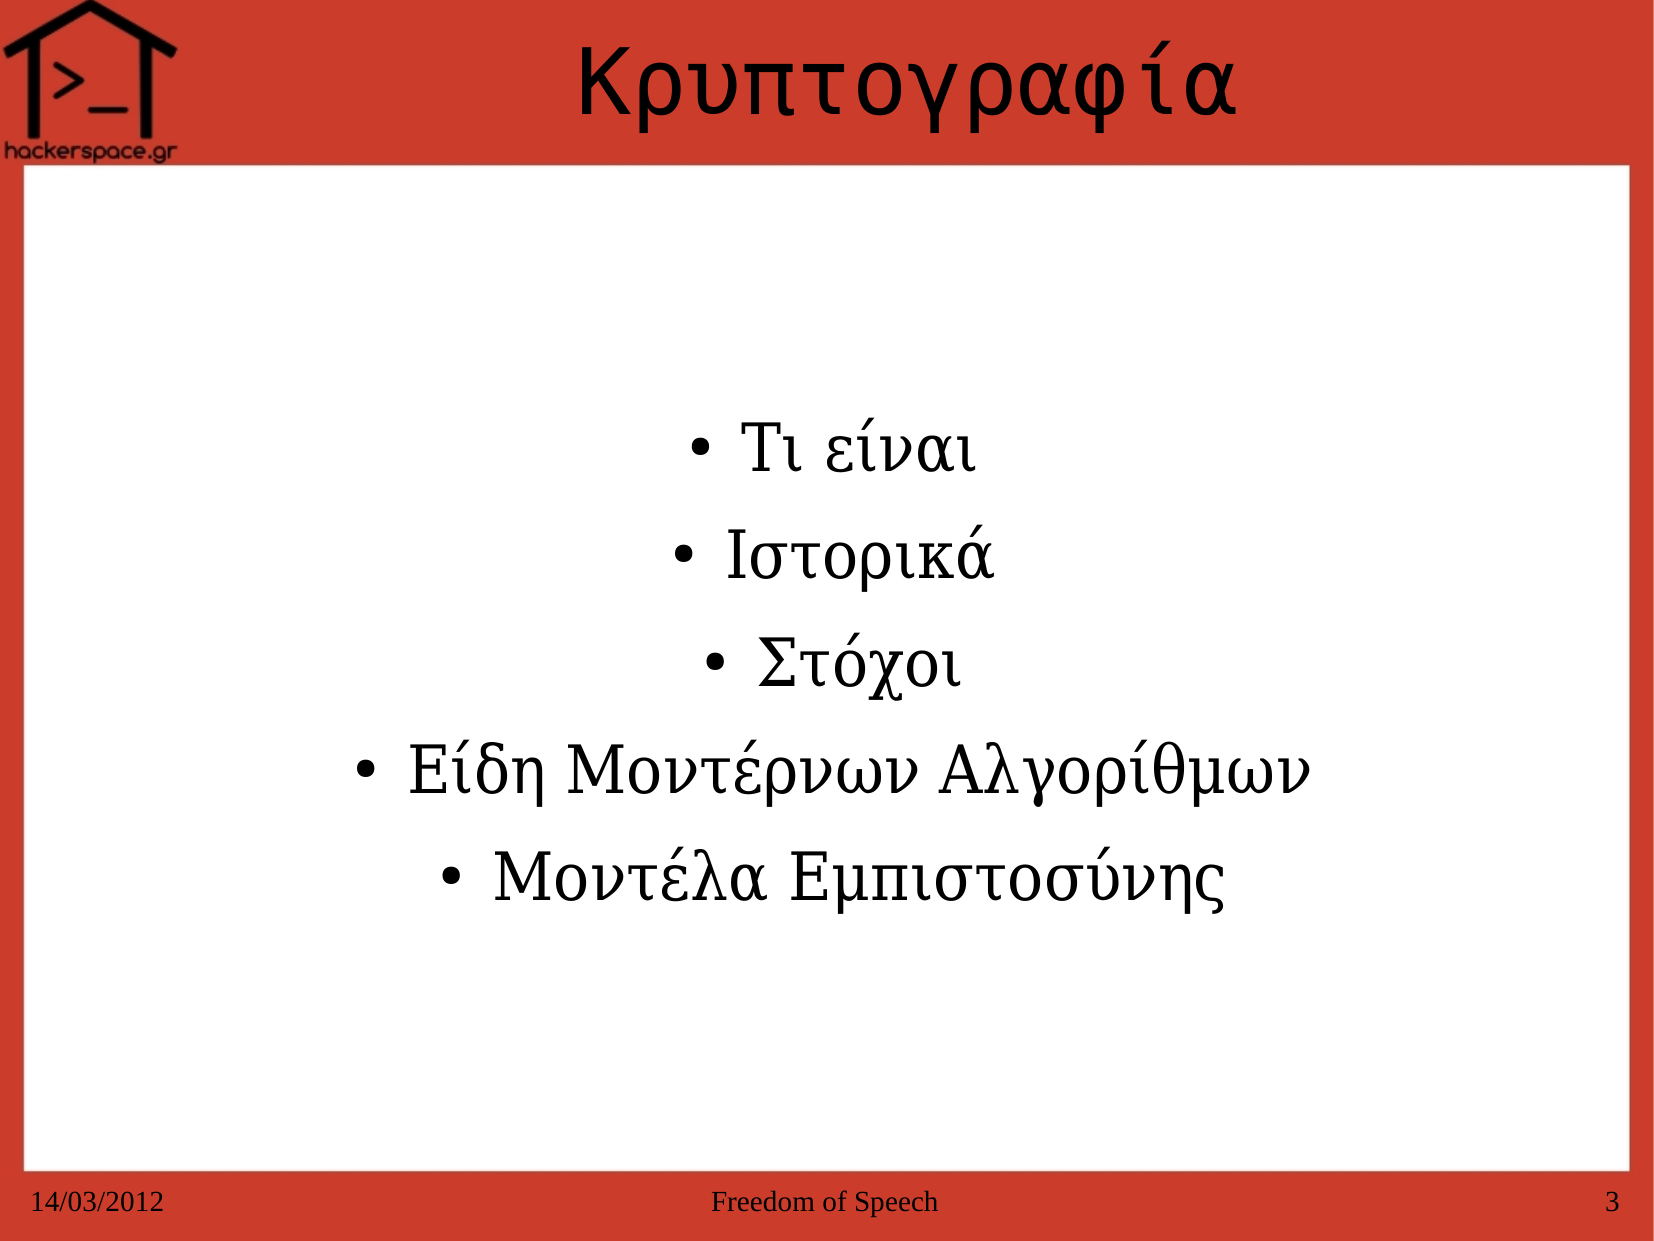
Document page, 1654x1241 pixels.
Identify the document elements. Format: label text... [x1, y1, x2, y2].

picture [0, 0, 1654, 1241]
title Κρυπτογραφία [195, 15, 1621, 151]
list Τι είναι Ιστορικά Στόχοι Είδη Μοντέρνων Αλγορίθμων Μοντέλα Εμπιστοσύνης [60, 195, 1591, 1141]
